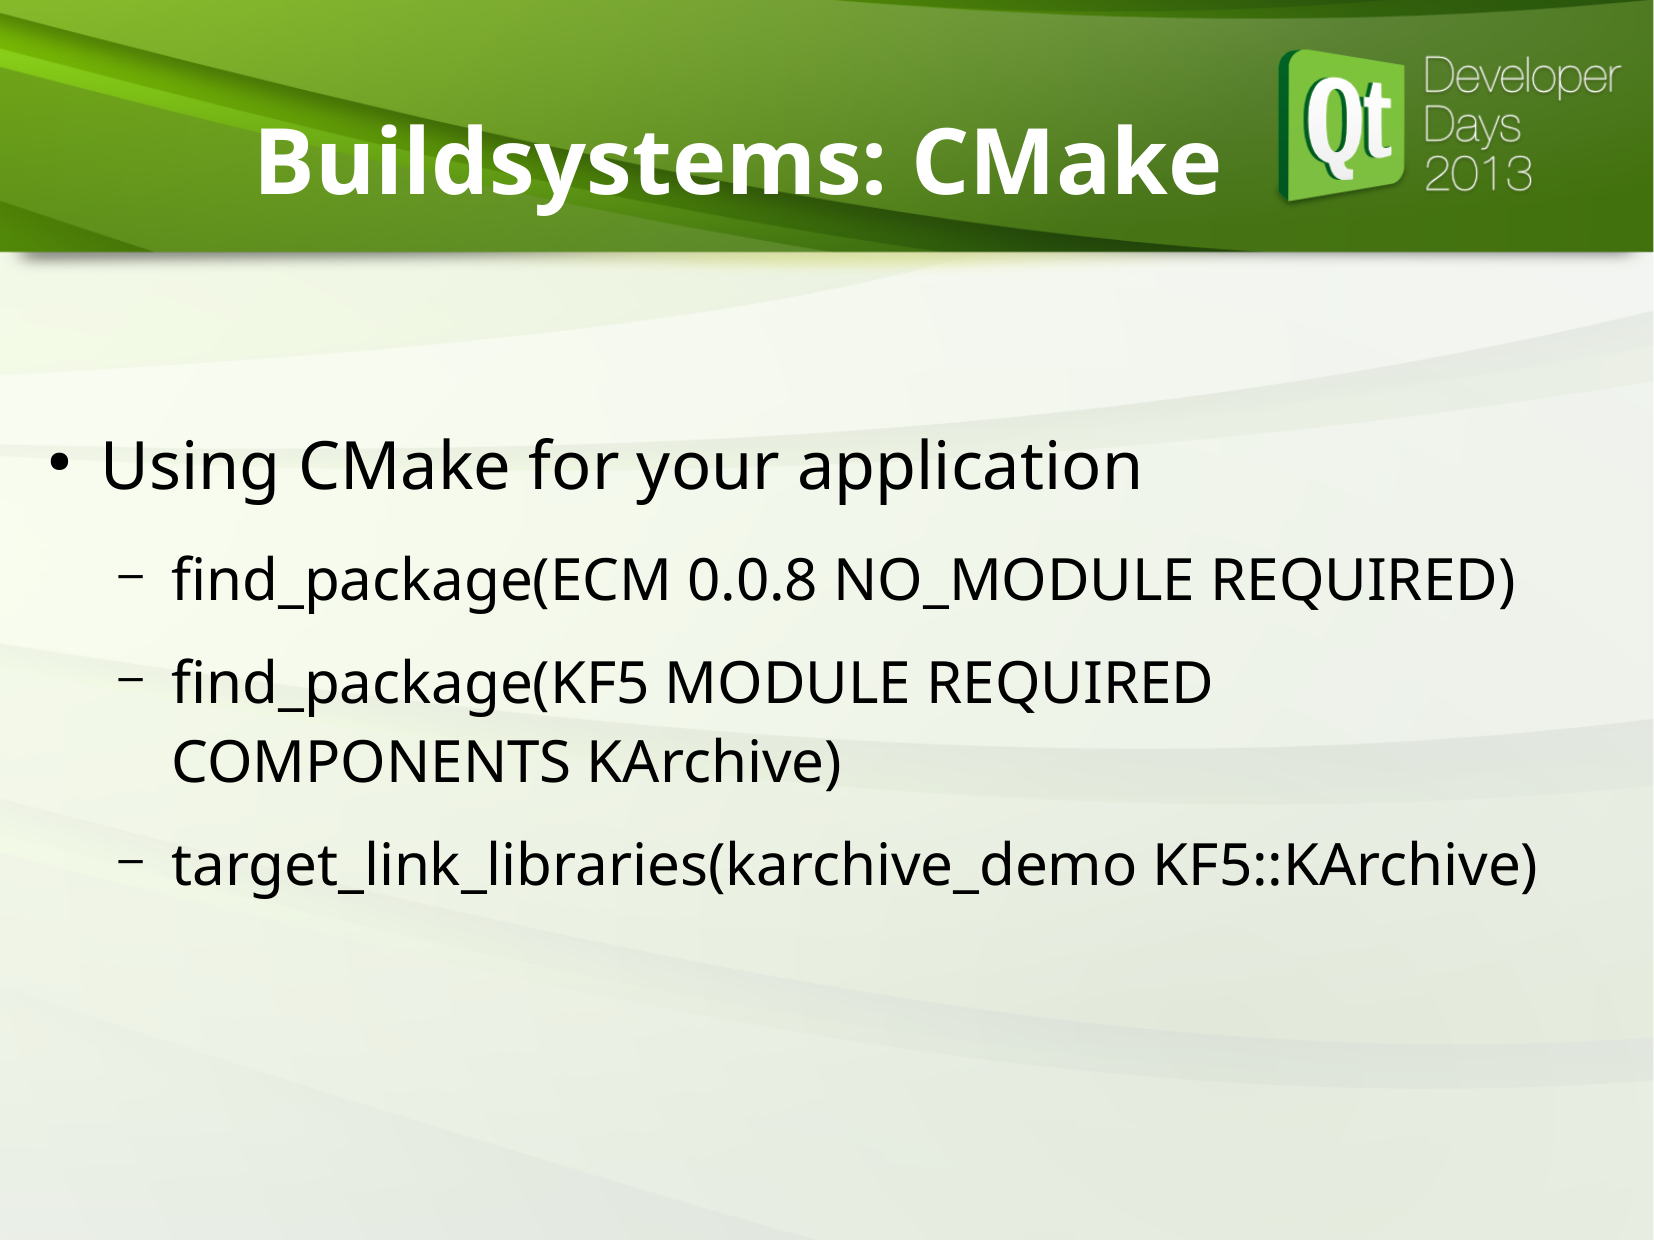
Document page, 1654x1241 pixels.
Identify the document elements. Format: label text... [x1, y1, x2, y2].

picture [0, 0, 1654, 1240]
list Using CMake for your application find_package(ECM 0.0.8 NO_MODULE REQUIRED) find_package(KF5 MODULE REQUIRED COMPONENTS KArchive) target_link_libraries(karchive_demo KF5::KArchive) [30, 297, 1621, 1171]
title Buildsystems: CMake [82, 55, 1396, 263]
